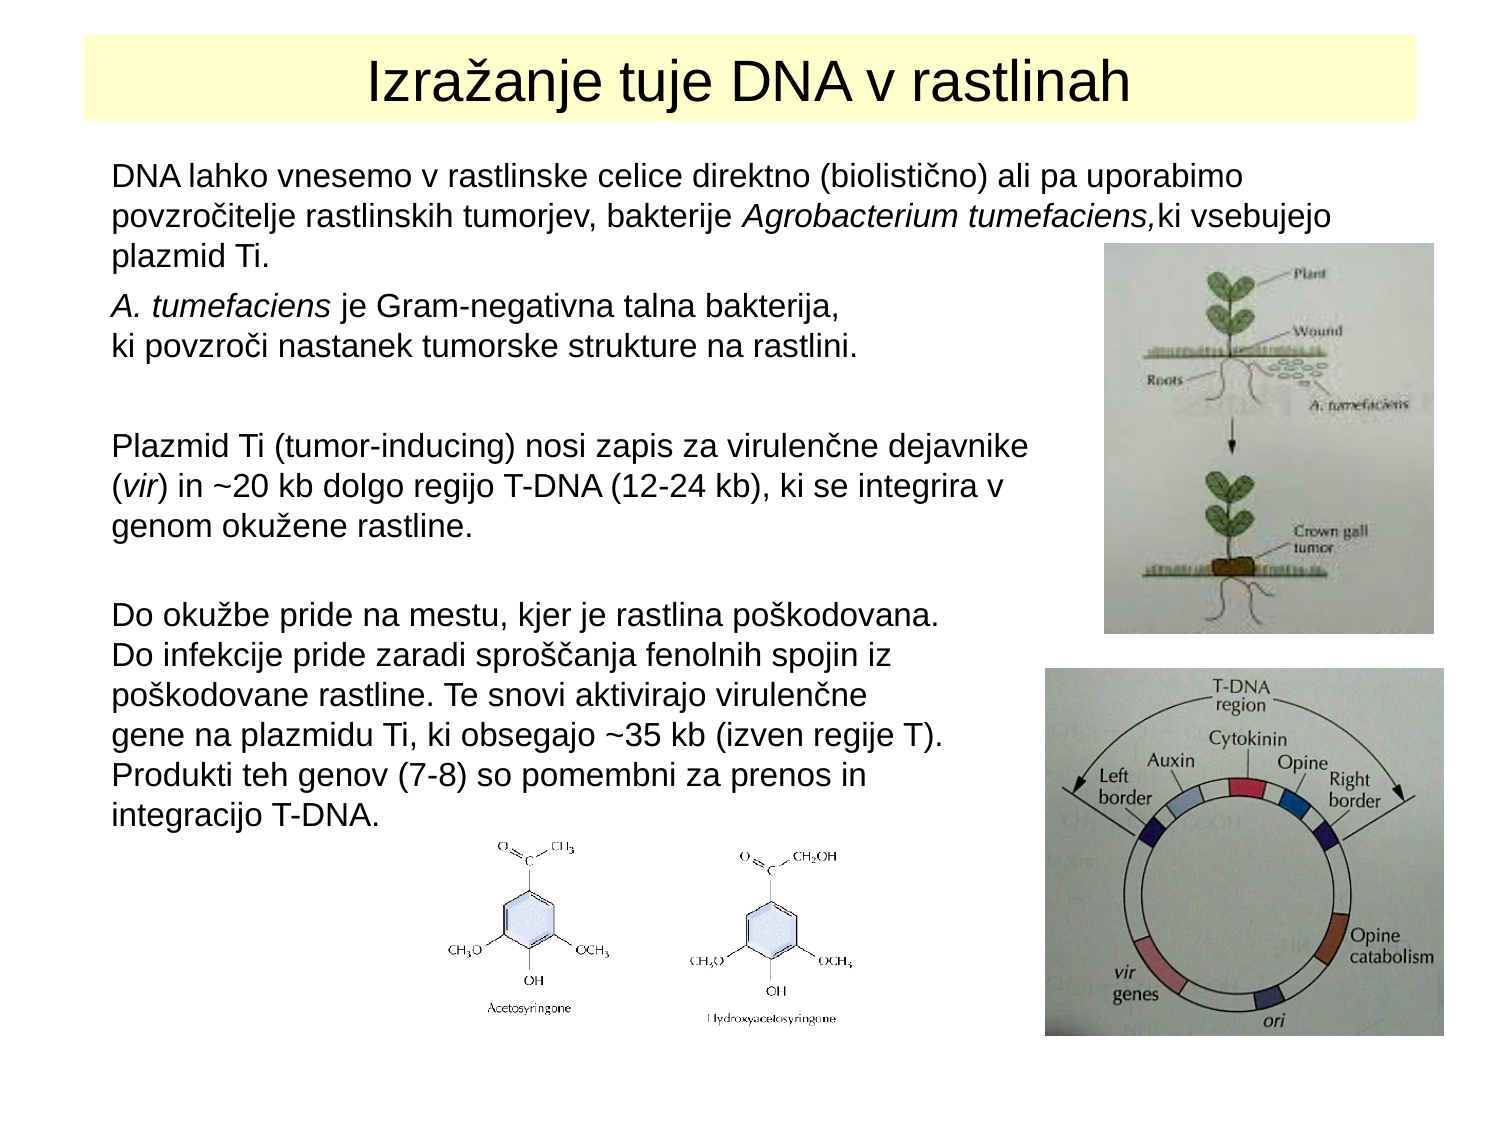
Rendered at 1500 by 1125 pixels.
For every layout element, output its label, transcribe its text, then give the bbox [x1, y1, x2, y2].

picture [1045, 668, 1444, 1036]
text_box DNA lahko vnesemo v rastlinske celice direktno (biolistično) ali pa uporabimo povzročitelje rastlinskih tumorjev, bakterije Agrobacterium tumefaciens,ki vsebujejo plazmid Ti. A. tumefaciens je Gram-negativna talna bakterija, ki povzroči nastanek tumorske strukture na rastlini. Plazmid Ti (tumor-inducing) nosi zapis za virulenčne dejavnike (vir) in ~20 kb dolgo regijo T-DNA (12-24 kb), ki se integrira v genom okužene rastline. Do okužbe pride na mestu, kjer je rastlina poškodovana. Do infekcije pride zaradi sproščanja fenolnih spojin iz poškodovane rastline. Te snovi aktivirajo virulenčne gene na plazmidu Ti, ki obsegajo ~35 kb (izven regije T). Produkti teh genov (7-8) so pomembni za prenos in integracijo T-DNA. [96, 147, 1367, 891]
picture [1104, 243, 1434, 634]
text_box Izražanje tuje DNA v rastlinah [83, 34, 1417, 121]
picture [430, 829, 880, 1041]
